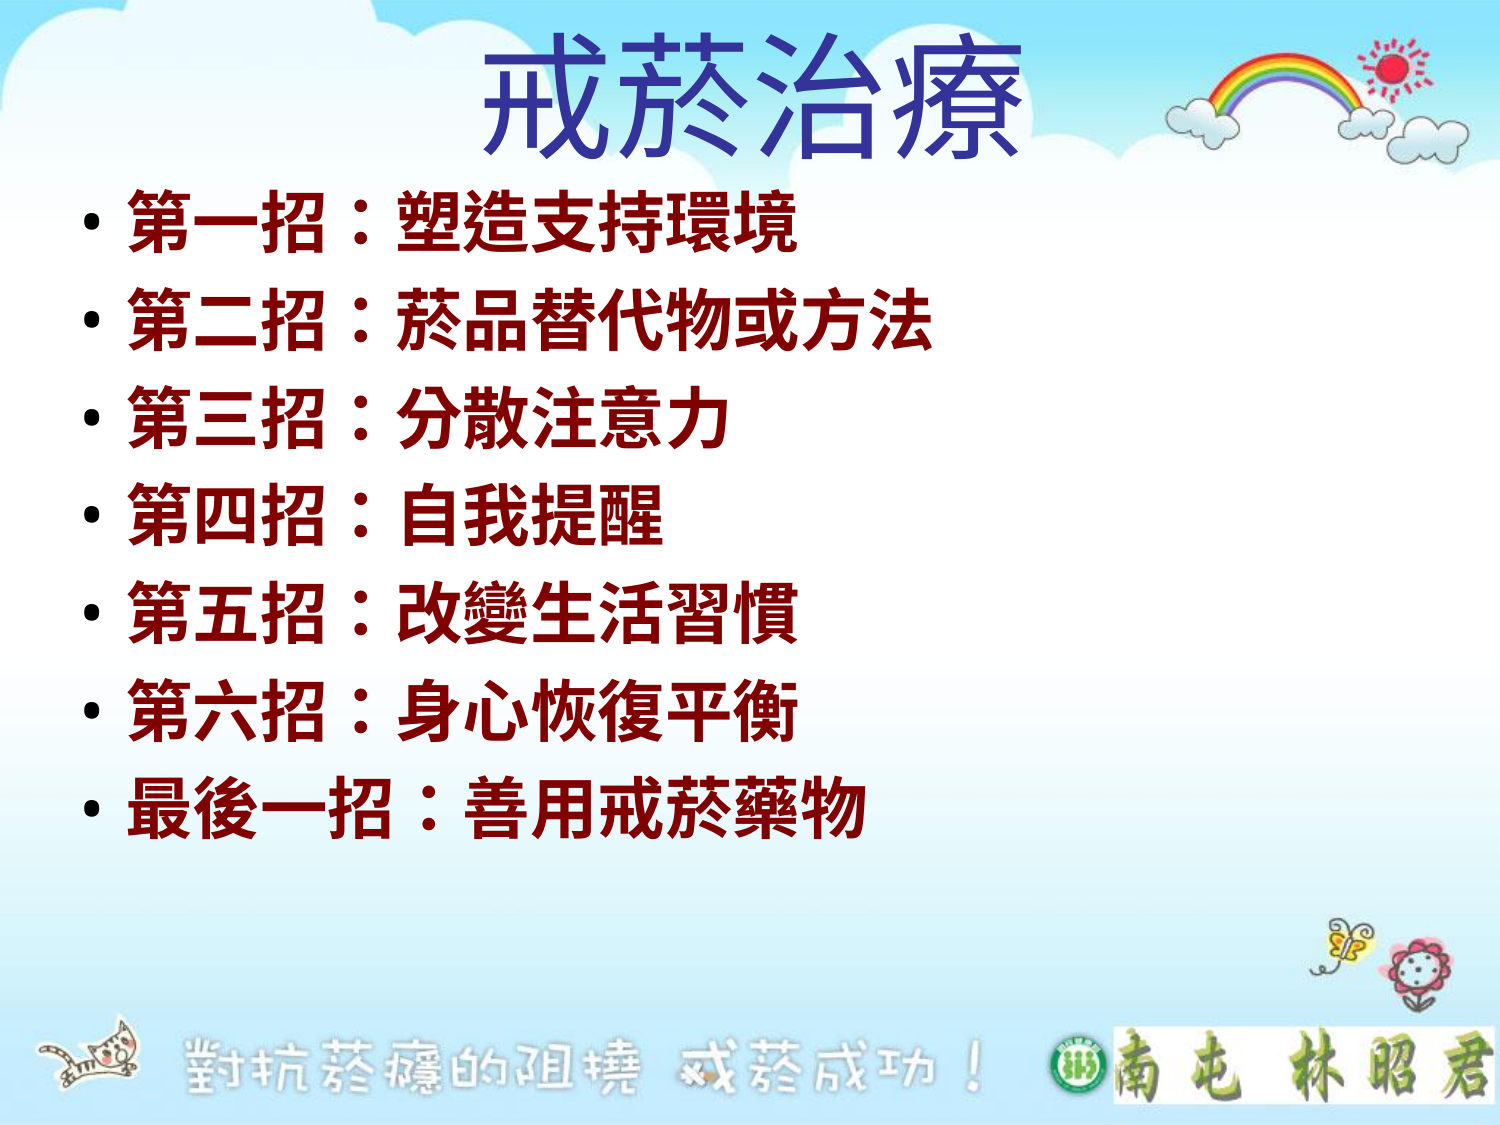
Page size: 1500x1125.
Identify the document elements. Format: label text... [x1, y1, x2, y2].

list 第一招：塑造支持環境 第二招：菸品替代物或方法 第三招：分散注意力 第四招：自我提醒 第五招：改變生活習慣 第六招：身心恢復平衡 最後一招：善用戒菸藥物 [64, 172, 1415, 863]
title 戒菸治療 [76, 0, 1427, 188]
